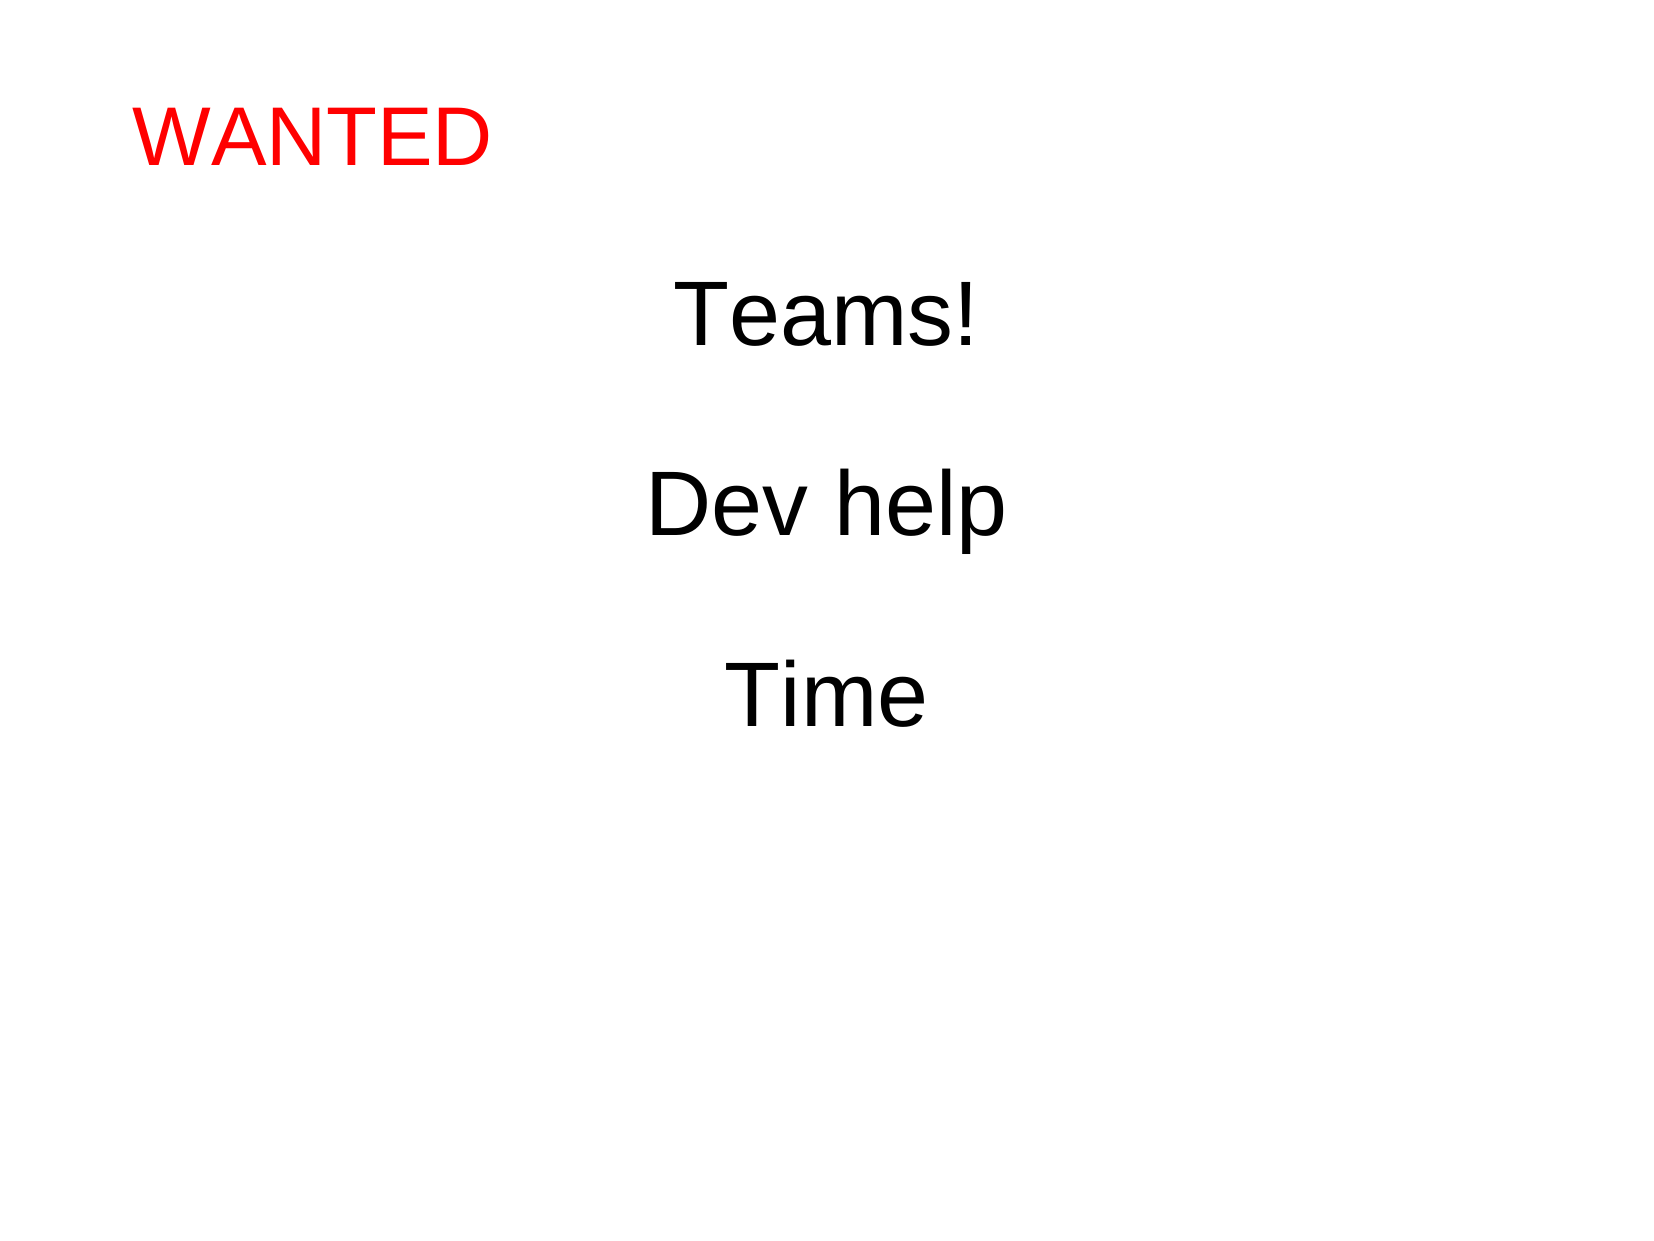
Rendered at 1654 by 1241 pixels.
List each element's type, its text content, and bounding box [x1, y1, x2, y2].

text_box WANTED Teams! Dev help Time [118, 88, 1536, 799]
